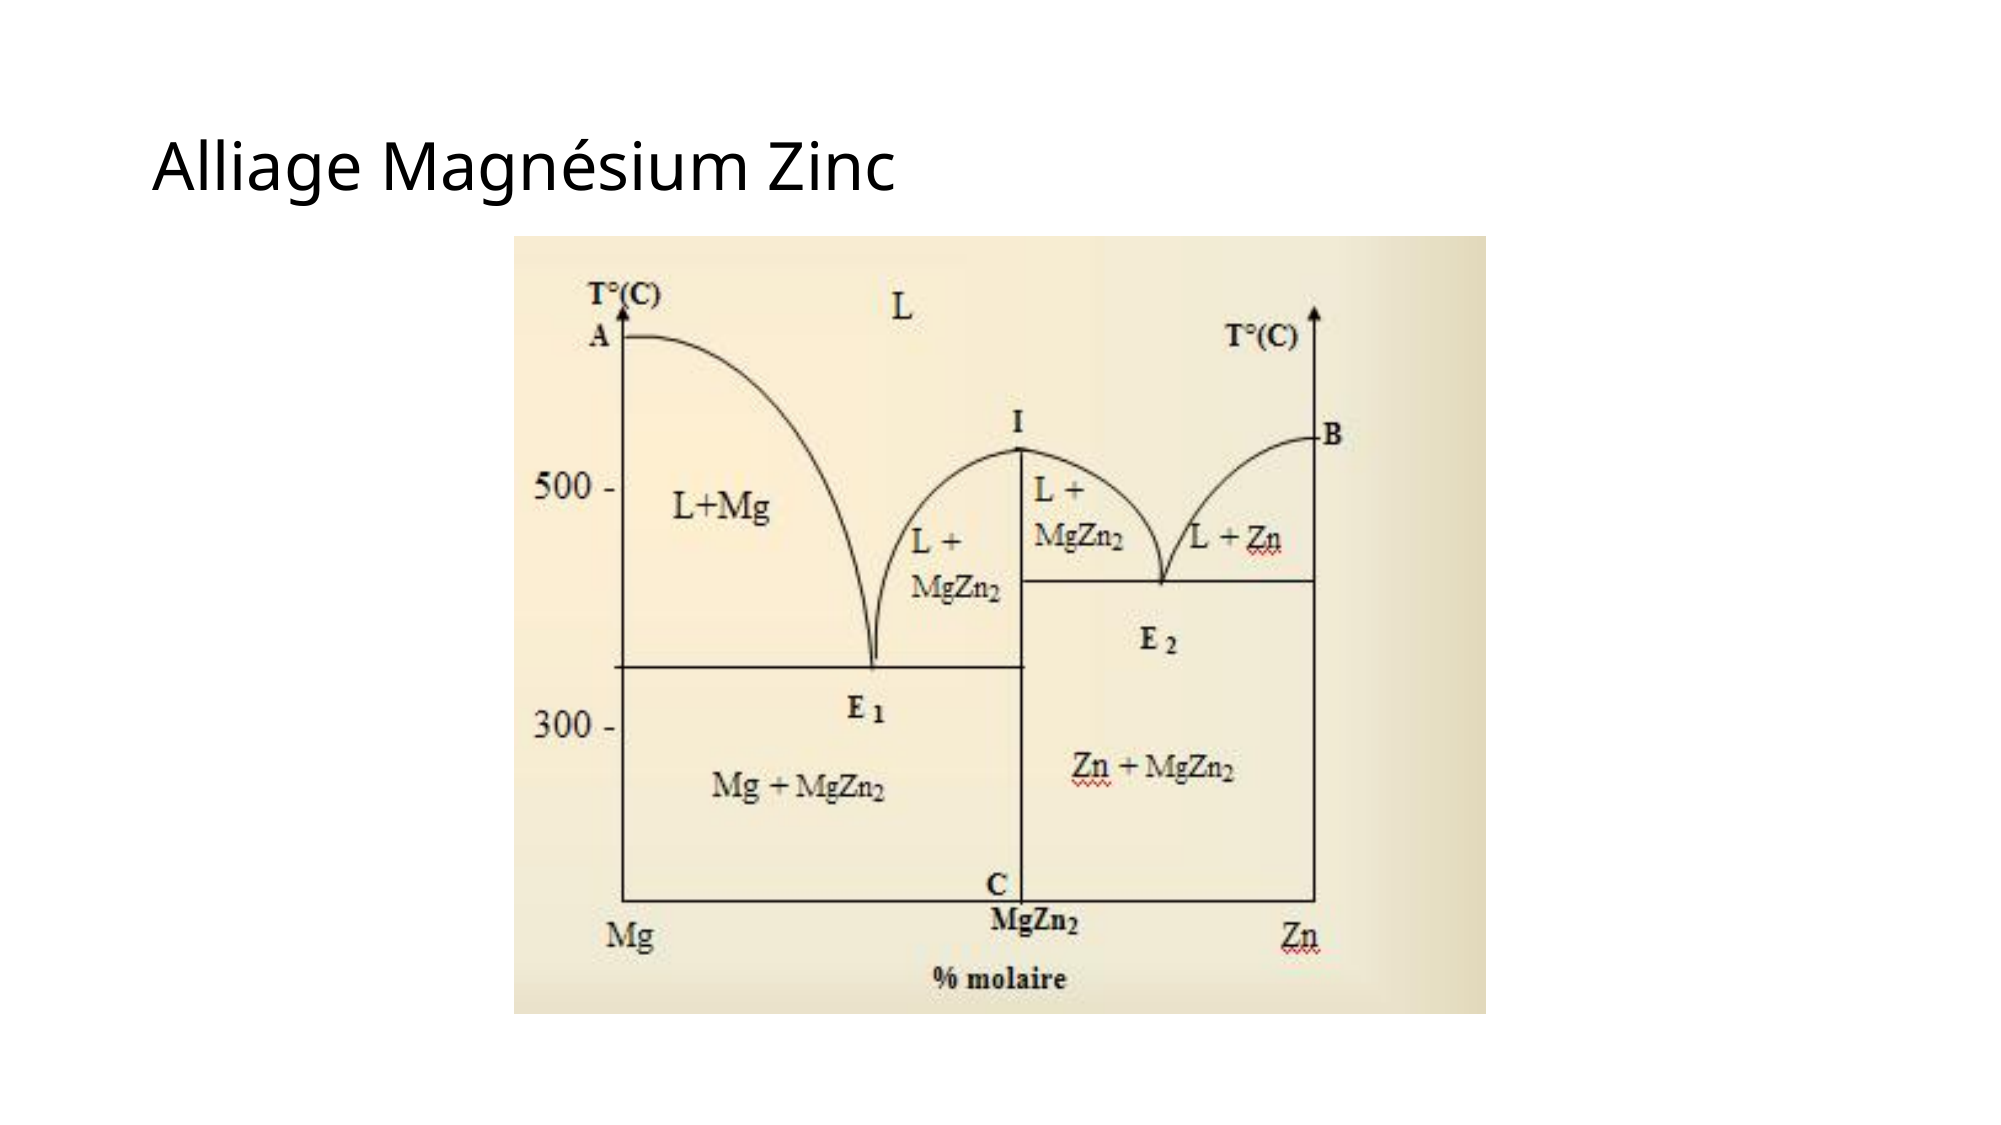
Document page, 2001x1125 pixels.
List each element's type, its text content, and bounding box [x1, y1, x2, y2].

picture [514, 236, 1486, 1014]
title Alliage Magnésium Zinc [137, 59, 1863, 278]
